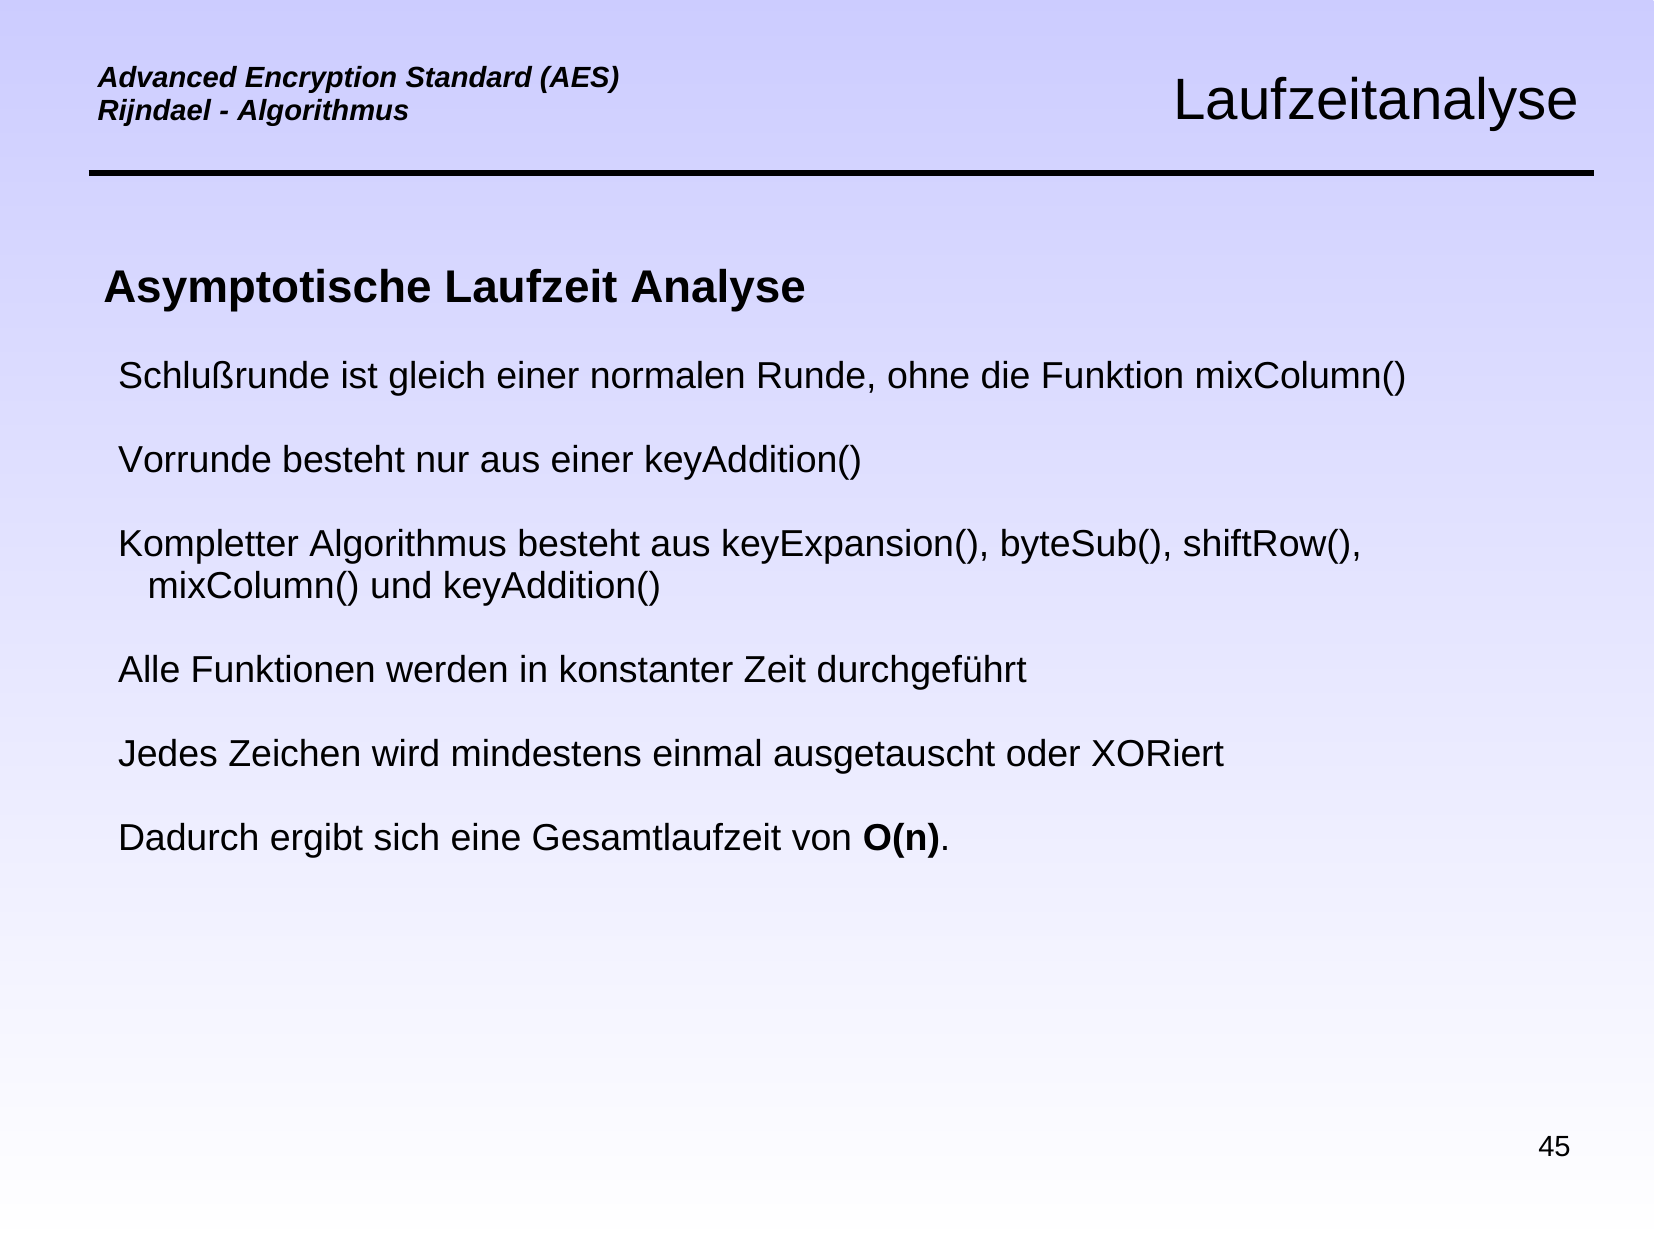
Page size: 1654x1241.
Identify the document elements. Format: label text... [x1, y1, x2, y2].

text_box Advanced Encryption Standard (AES) Rijndael - Algorithmus [82, 29, 650, 159]
text_box Asymptotische Laufzeit Analyse Schlußrunde ist gleich einer normalen Runde, ohne die Funktion mixColumn() Vorrunde besteht nur aus einer keyAddition() Kompletter Algorithmus besteht aus keyExpansion(), byteSub(), shiftRow(), mixColumn() und keyAddition() Alle Funktionen werden in konstanter Zeit durchgeführt Jedes Zeichen wird mindestens einmal ausgetauscht oder XORiert Dadurch ergibt sich eine Gesamtlaufzeit von O(n). [88, 253, 1595, 869]
text_box Laufzeitanalyse [620, 59, 1595, 139]
